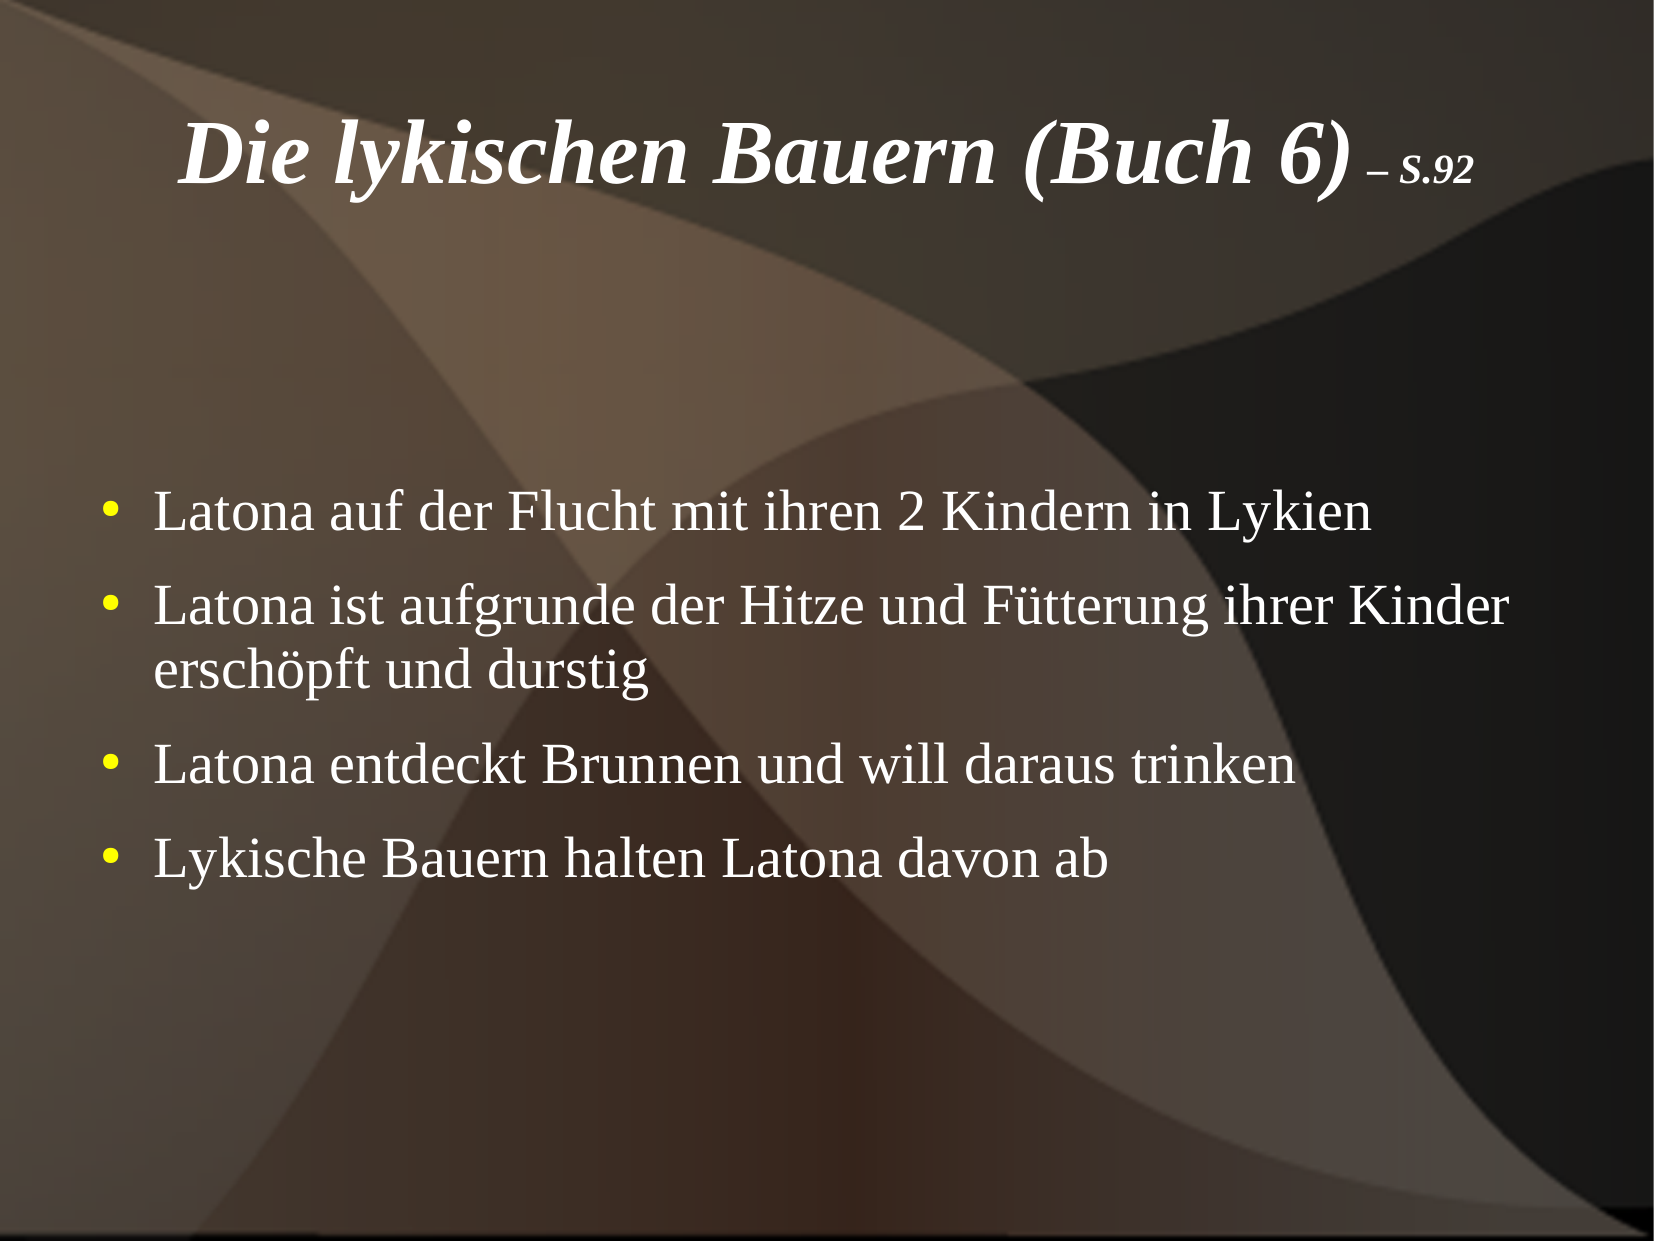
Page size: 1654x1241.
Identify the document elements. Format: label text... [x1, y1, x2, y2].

list Latona auf der Flucht mit ihren 2 Kindern in Lykien Latona ist aufgrunde der Hitze und Fütterung ihrer Kinder erschöpft und durstig Latona entdeckt Brunnen und will daraus trinken Lykische Bauern halten Latona davon ab [82, 290, 1571, 1109]
title Die lykischen Bauern (Buch 6) – S.92 [82, 49, 1571, 257]
picture [0, 0, 1654, 1241]
